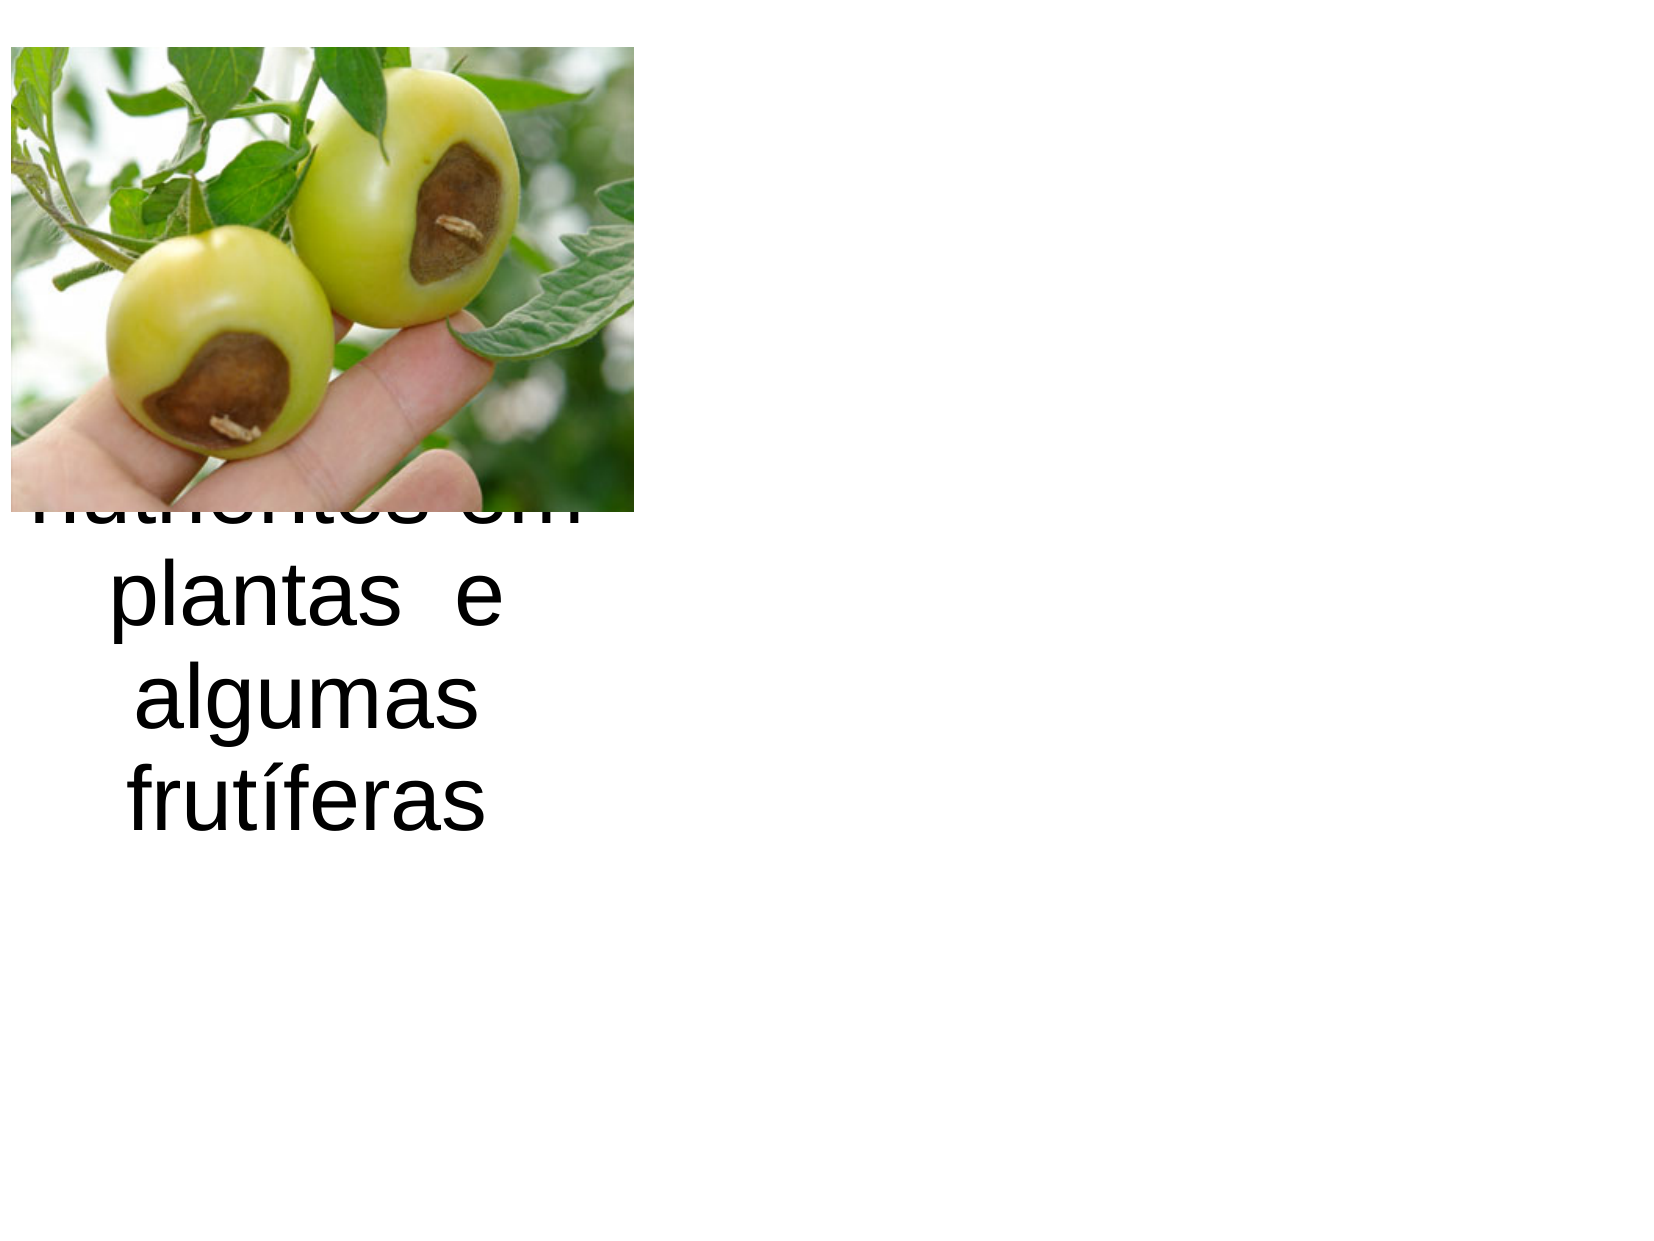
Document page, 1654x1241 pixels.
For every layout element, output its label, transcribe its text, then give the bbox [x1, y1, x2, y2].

title Deficiência de nutrientes em plantas e algumas frutíferas [11, 512, 603, 851]
picture [11, 47, 634, 512]
